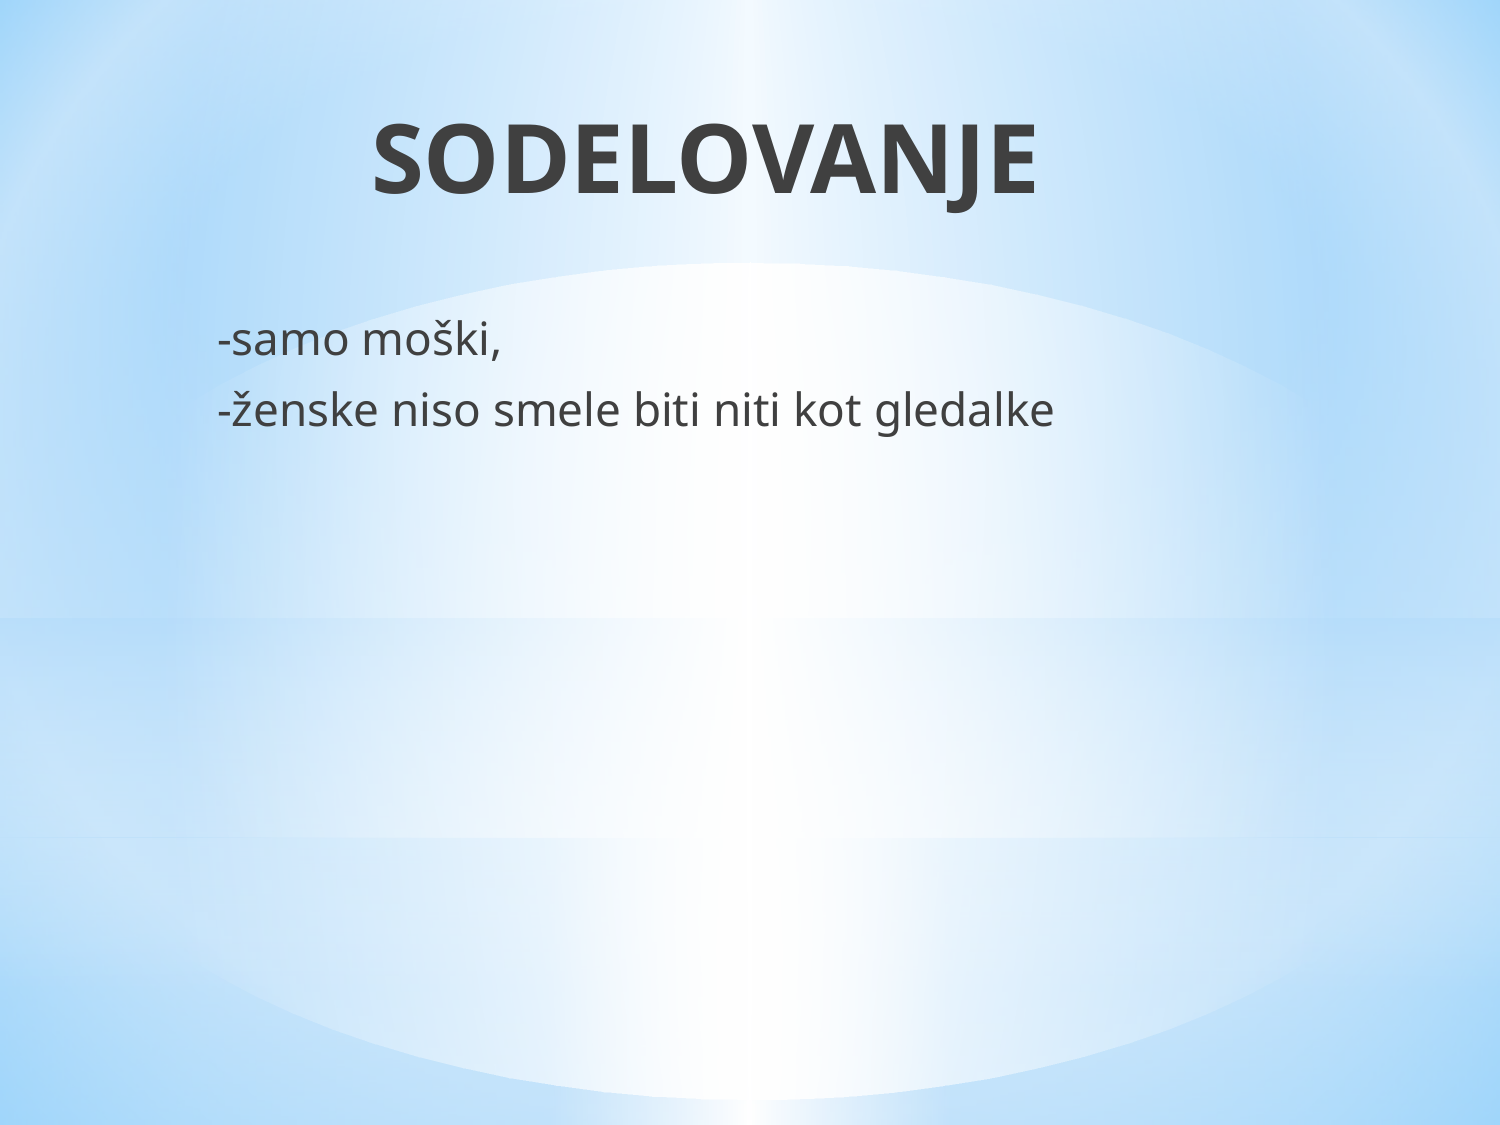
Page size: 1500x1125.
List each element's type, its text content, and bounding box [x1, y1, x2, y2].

list -samo moški, -ženske niso smele biti niti kot gledalke [194, 302, 1245, 941]
title SODELOVANJE [171, 90, 1240, 278]
